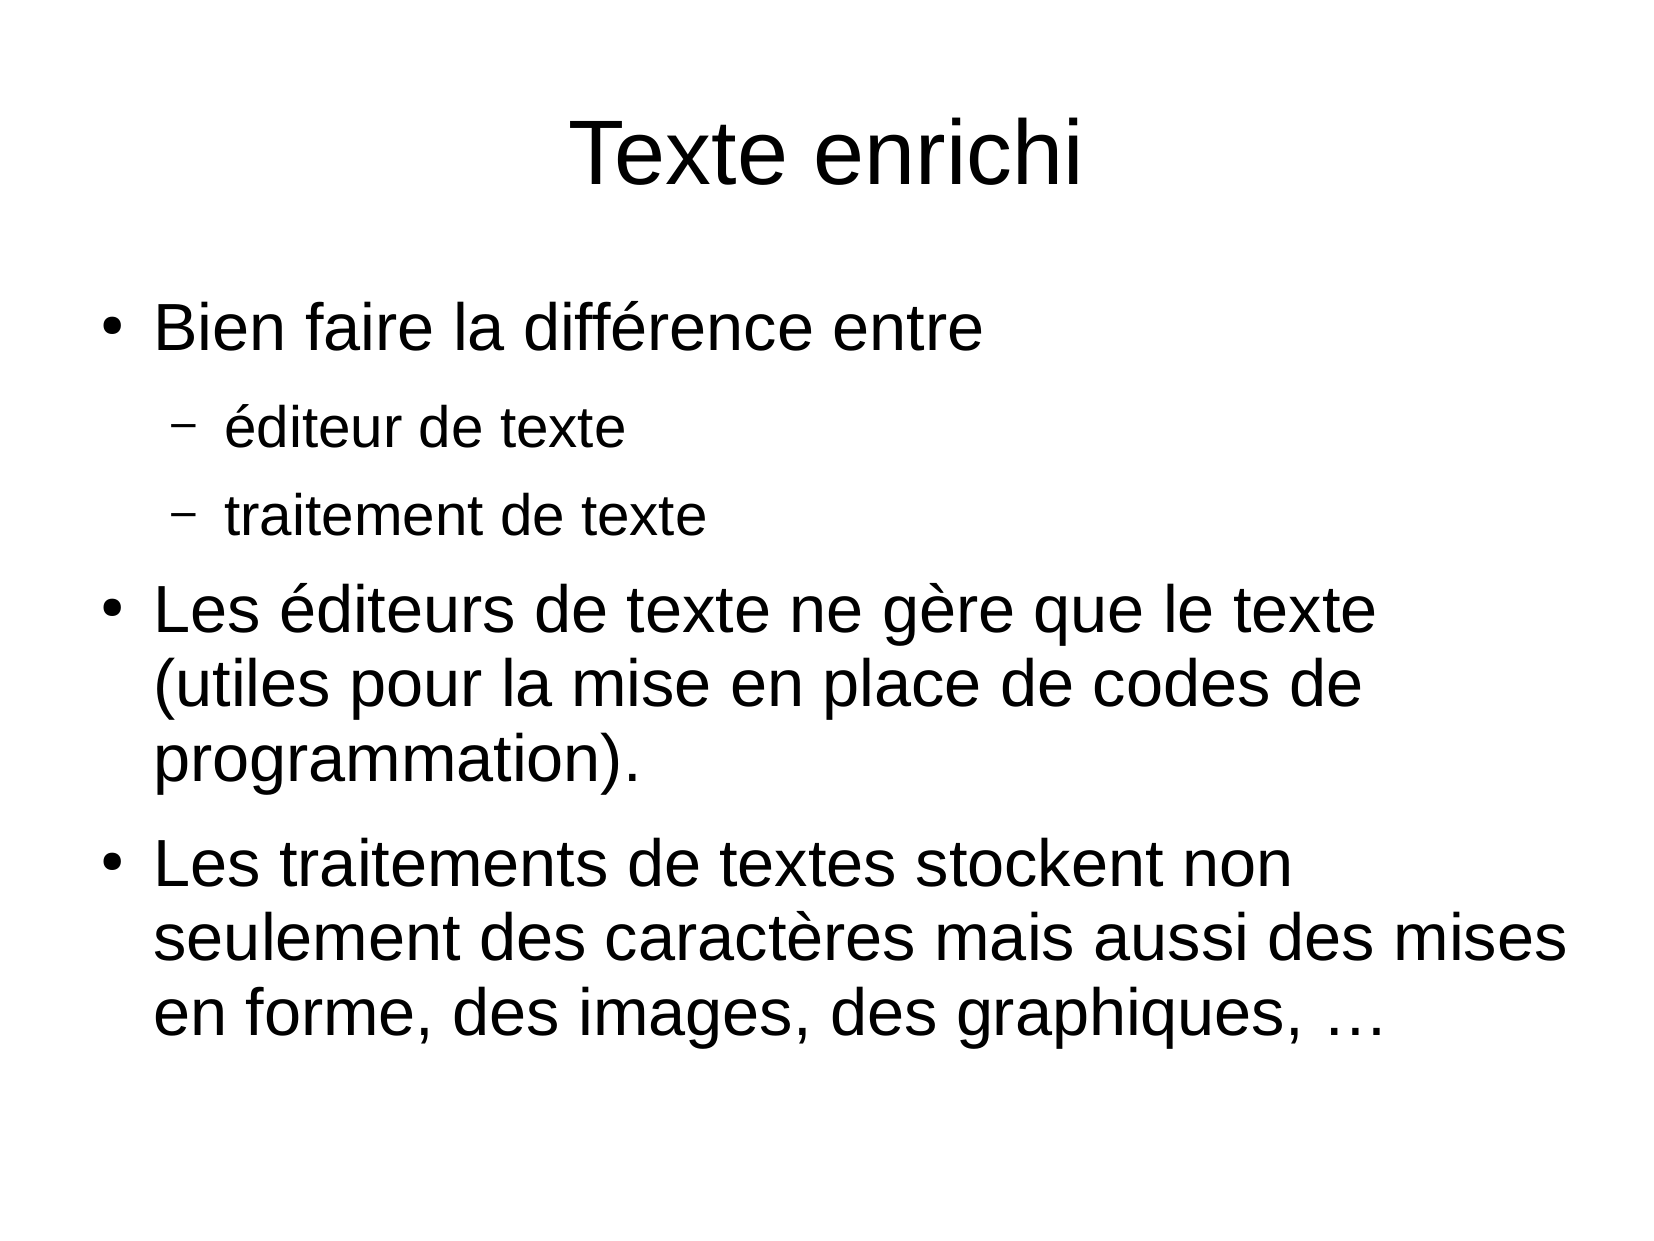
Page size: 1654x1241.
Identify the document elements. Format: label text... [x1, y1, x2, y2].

title Texte enrichi [82, 49, 1571, 257]
list Bien faire la différence entre éditeur de texte traitement de texte Les éditeurs de texte ne gère que le texte (utiles pour la mise en place de codes de programmation). Les traitements de textes stockent non seulement des caractères mais aussi des mises en forme, des images, des graphiques, … [82, 290, 1571, 1109]
